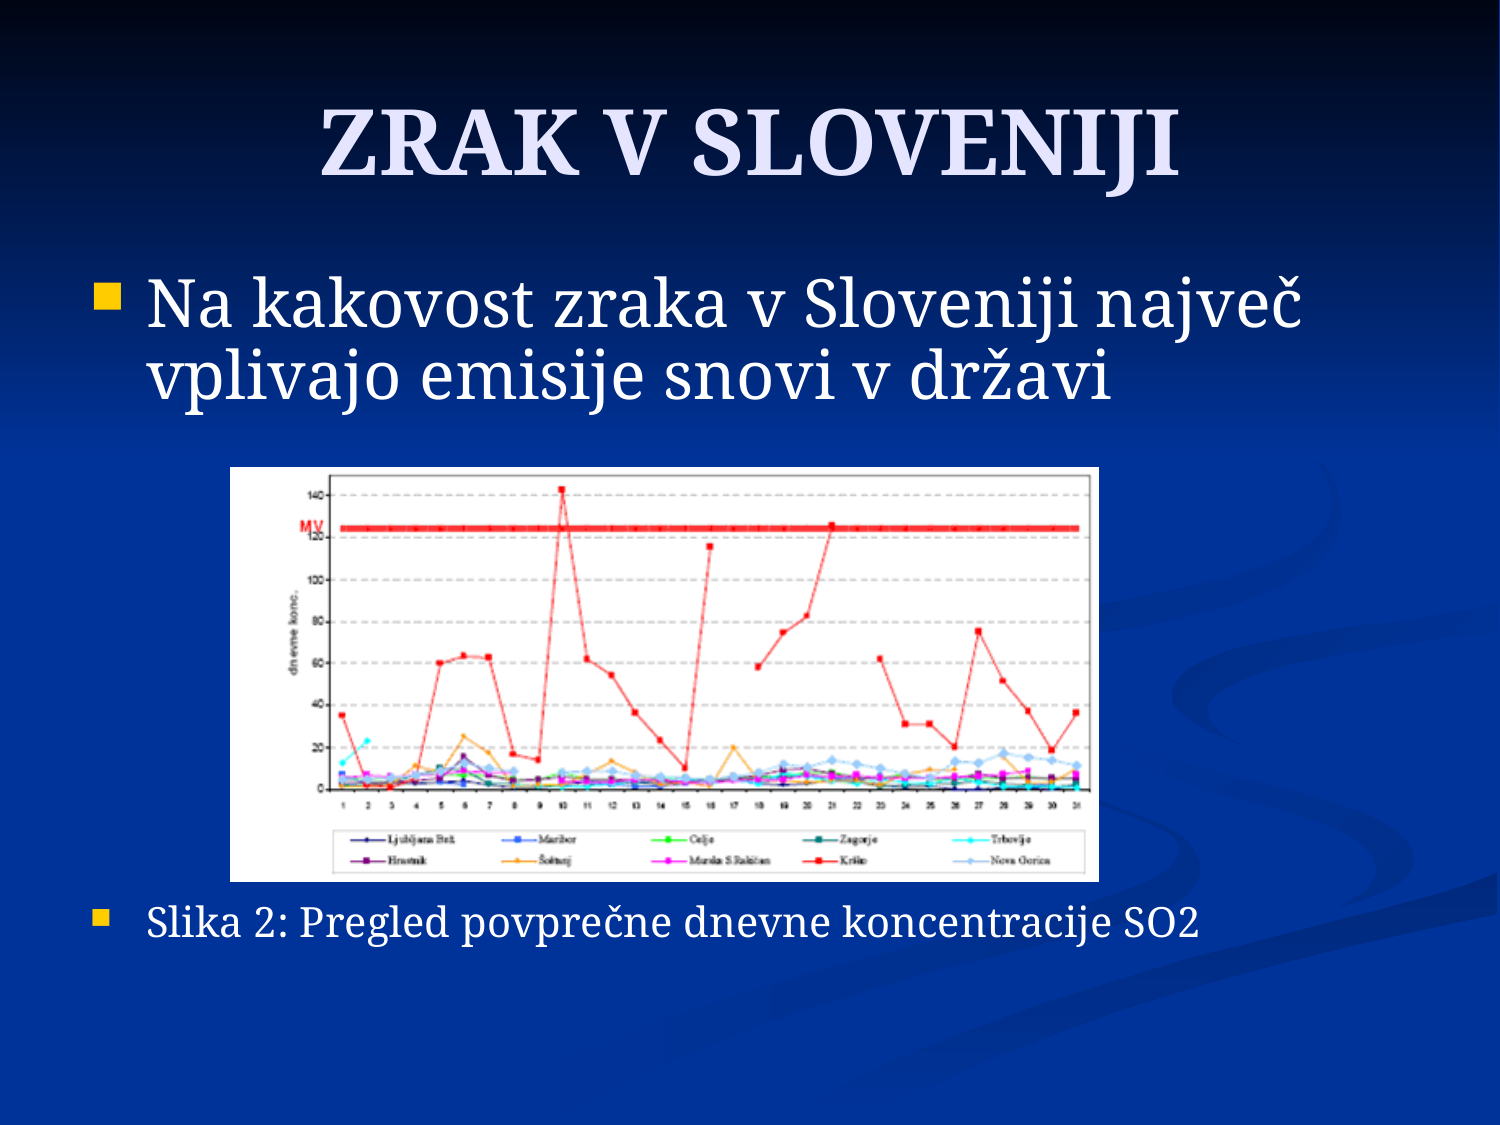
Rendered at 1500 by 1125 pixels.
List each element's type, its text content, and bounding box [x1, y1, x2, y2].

picture [230, 467, 1099, 882]
title ZRAK V SLOVENIJI [75, 45, 1425, 233]
list Na kakovost zraka v Sloveniji največ vplivajo emisije snovi v državi Slika 2: Pregled povprečne dnevne koncentracije SO2 [75, 262, 1425, 1005]
